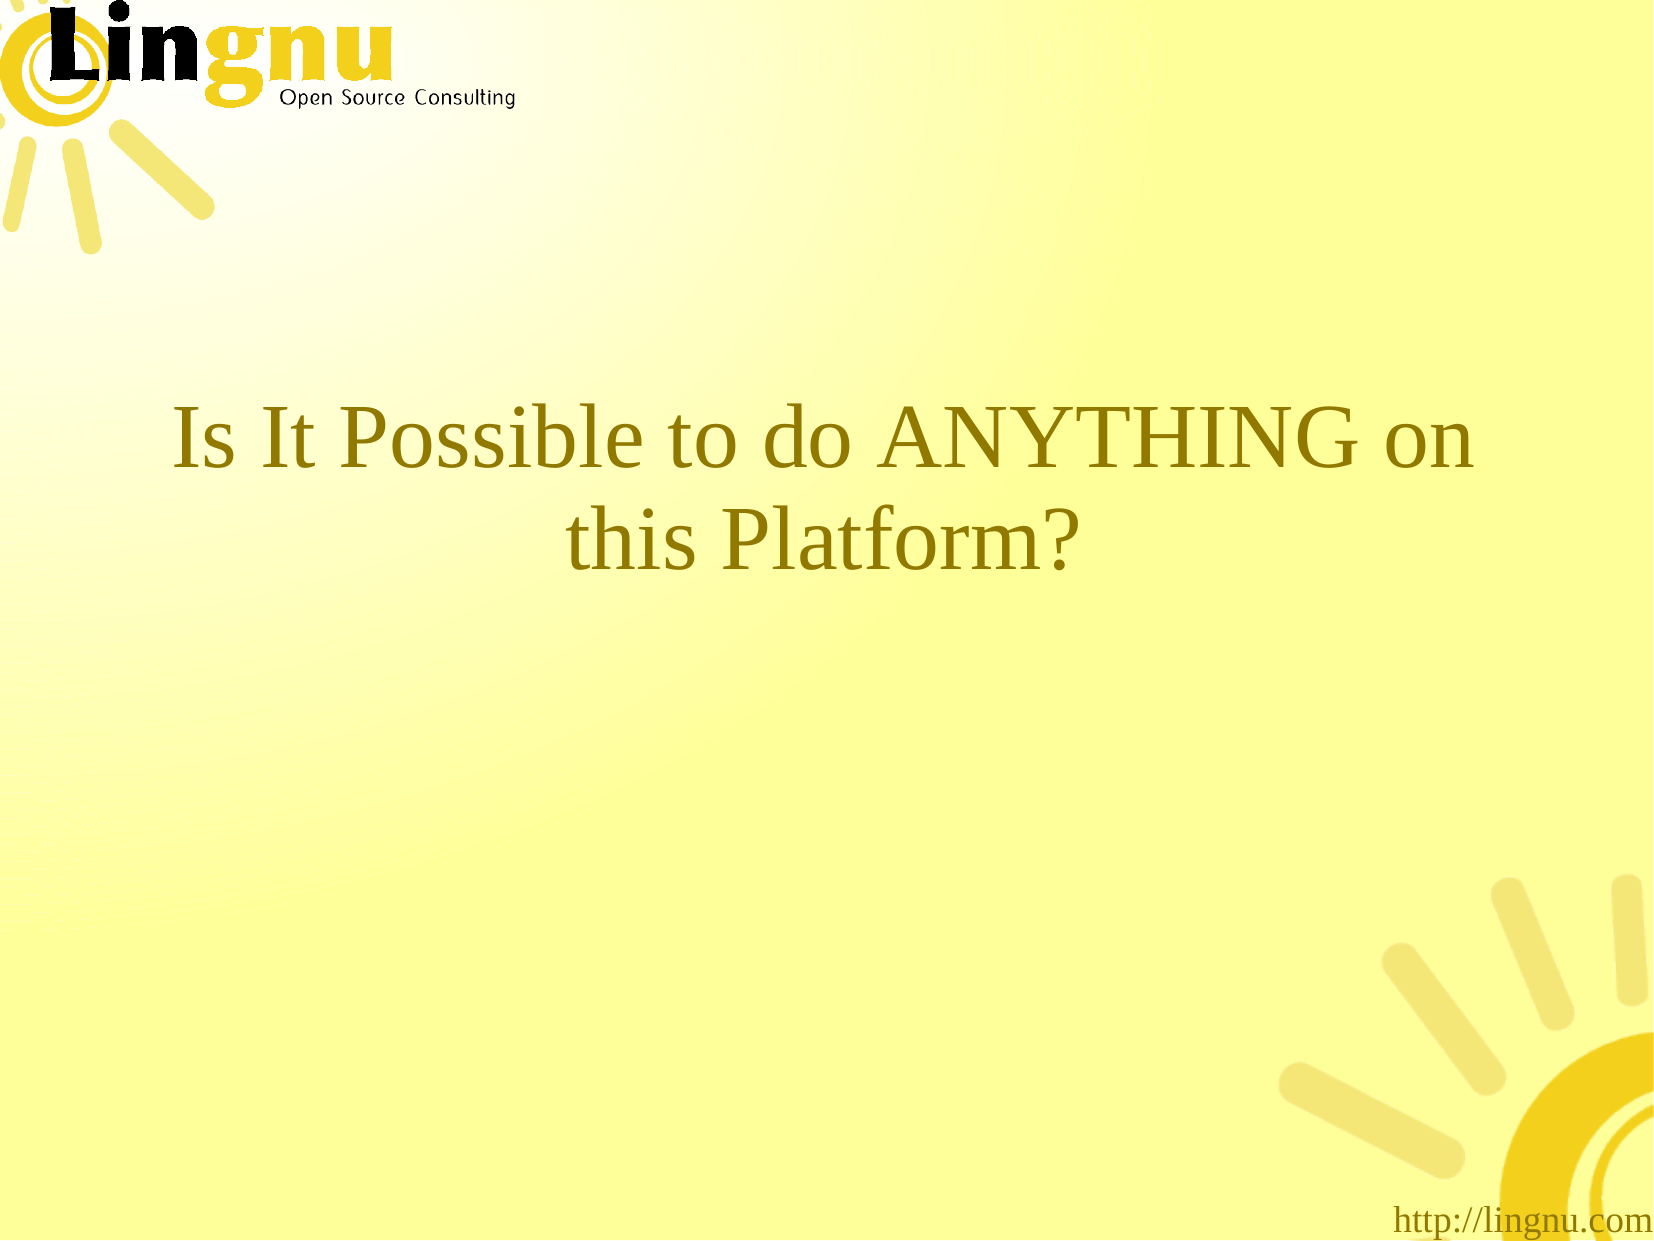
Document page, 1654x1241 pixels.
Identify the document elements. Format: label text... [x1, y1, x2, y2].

title Is It Possible to do ANYTHING on this Platform? [118, 383, 1531, 591]
picture [1256, 871, 1654, 1241]
picture [0, 0, 516, 256]
